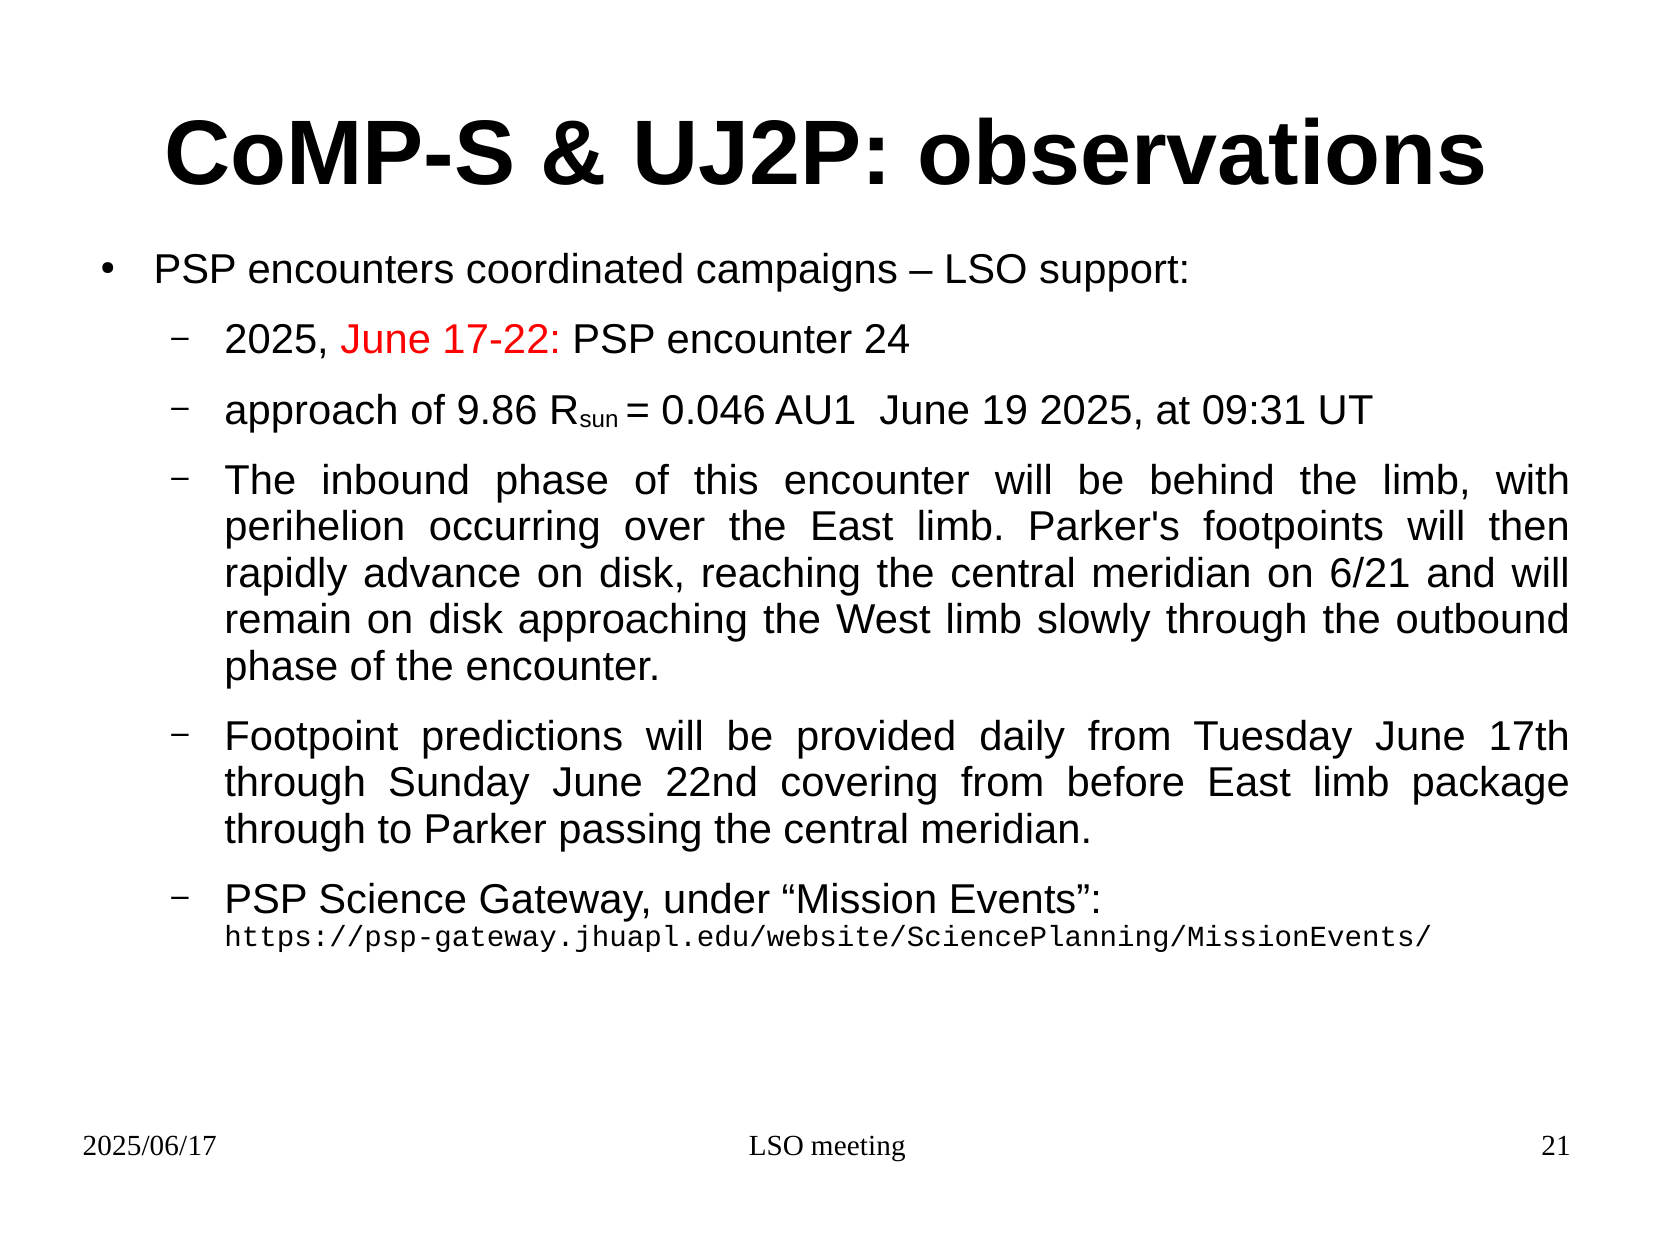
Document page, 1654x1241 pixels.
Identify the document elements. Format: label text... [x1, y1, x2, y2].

list PSP encounters coordinated campaigns – LSO support: 2025, June 17-22: PSP encounter 24 approach of 9.86 Rsun = 0.046 AU1 June 19 2025, at 09:31 UT The inbound phase of this encounter will be behind the limb, with perihelion occurring over the East limb. Parker's footpoints will then rapidly advance on disk, reaching the central meridian on 6/21 and will remain on disk approaching the West limb slowly through the outbound phase of the encounter. Footpoint predictions will be provided daily from Tuesday June 17th through Sunday June 22nd covering from before East limb package through to Parker passing the central meridian. PSP Science Gateway, under “Mission Events”: https://psp-gateway.jhuapl.edu/website/SciencePlanning/MissionEvents/ [82, 183, 1571, 1126]
title CoMP-S & UJ2P: observations [82, 49, 1571, 183]
